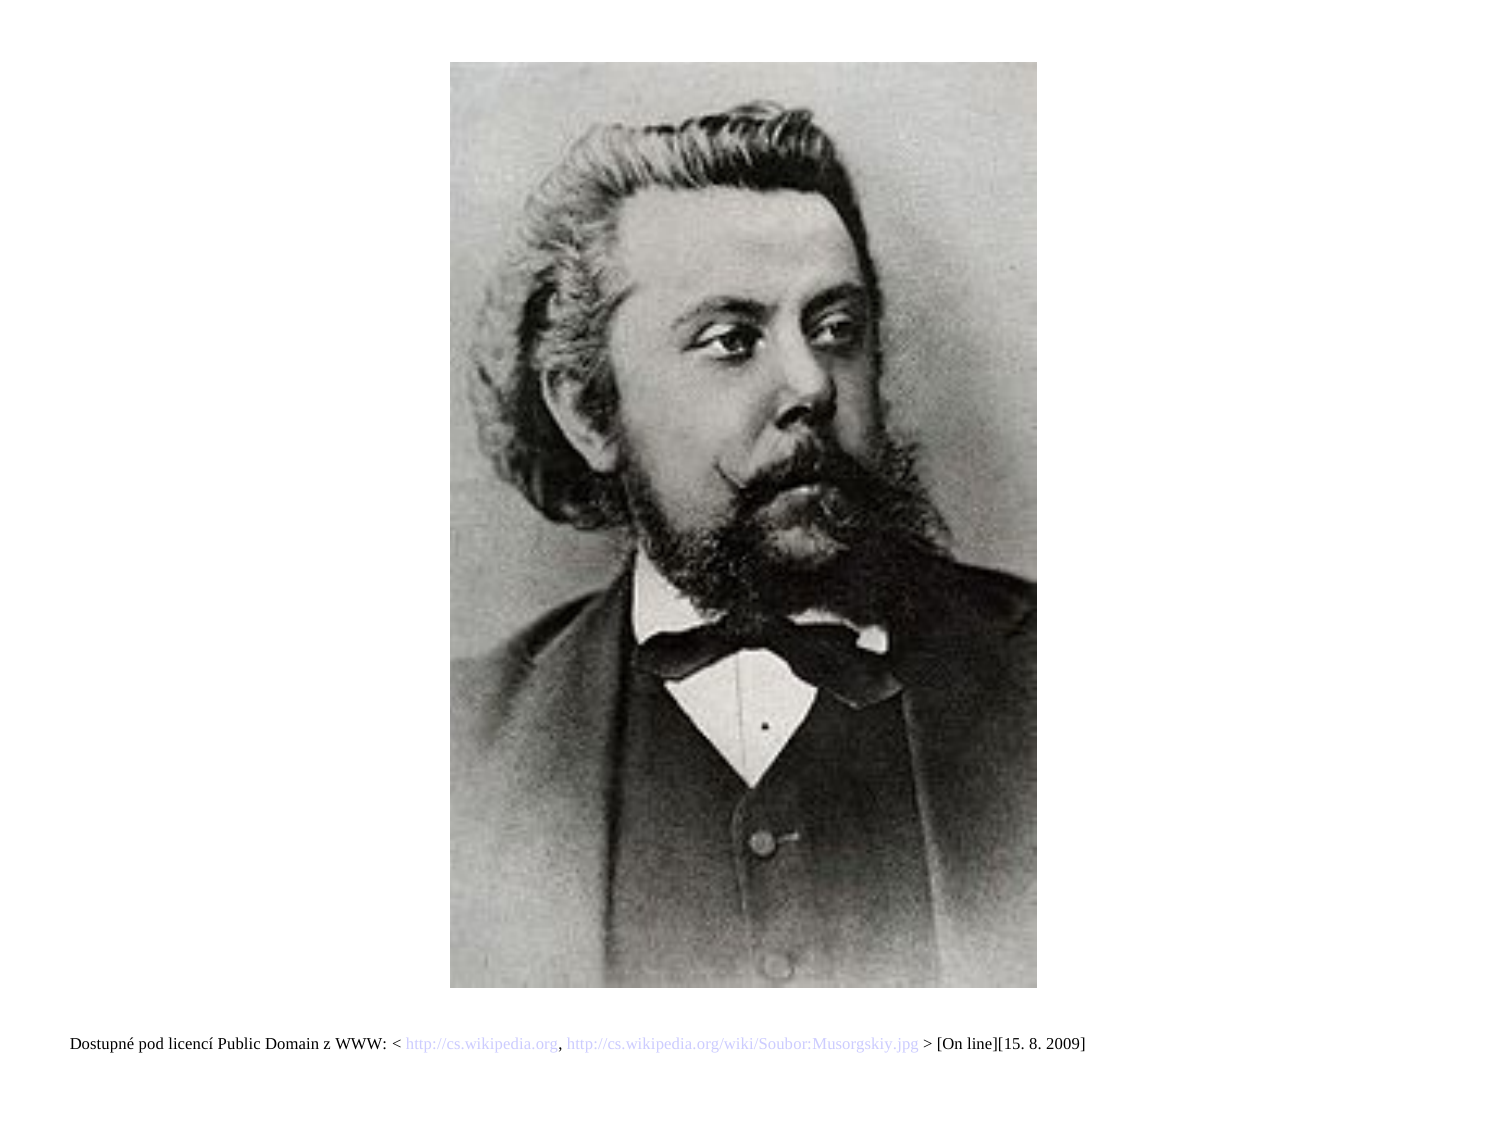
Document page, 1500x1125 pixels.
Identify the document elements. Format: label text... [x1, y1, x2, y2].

picture [450, 62, 1037, 988]
text_box Dostupné pod licencí Public Domain z WWW: < http://cs.wikipedia.org, http://cs.wikipedia.org/wiki/Soubor:Musorgskiy.jpg > [On line][15. 8. 2009] [55, 1024, 1101, 1061]
